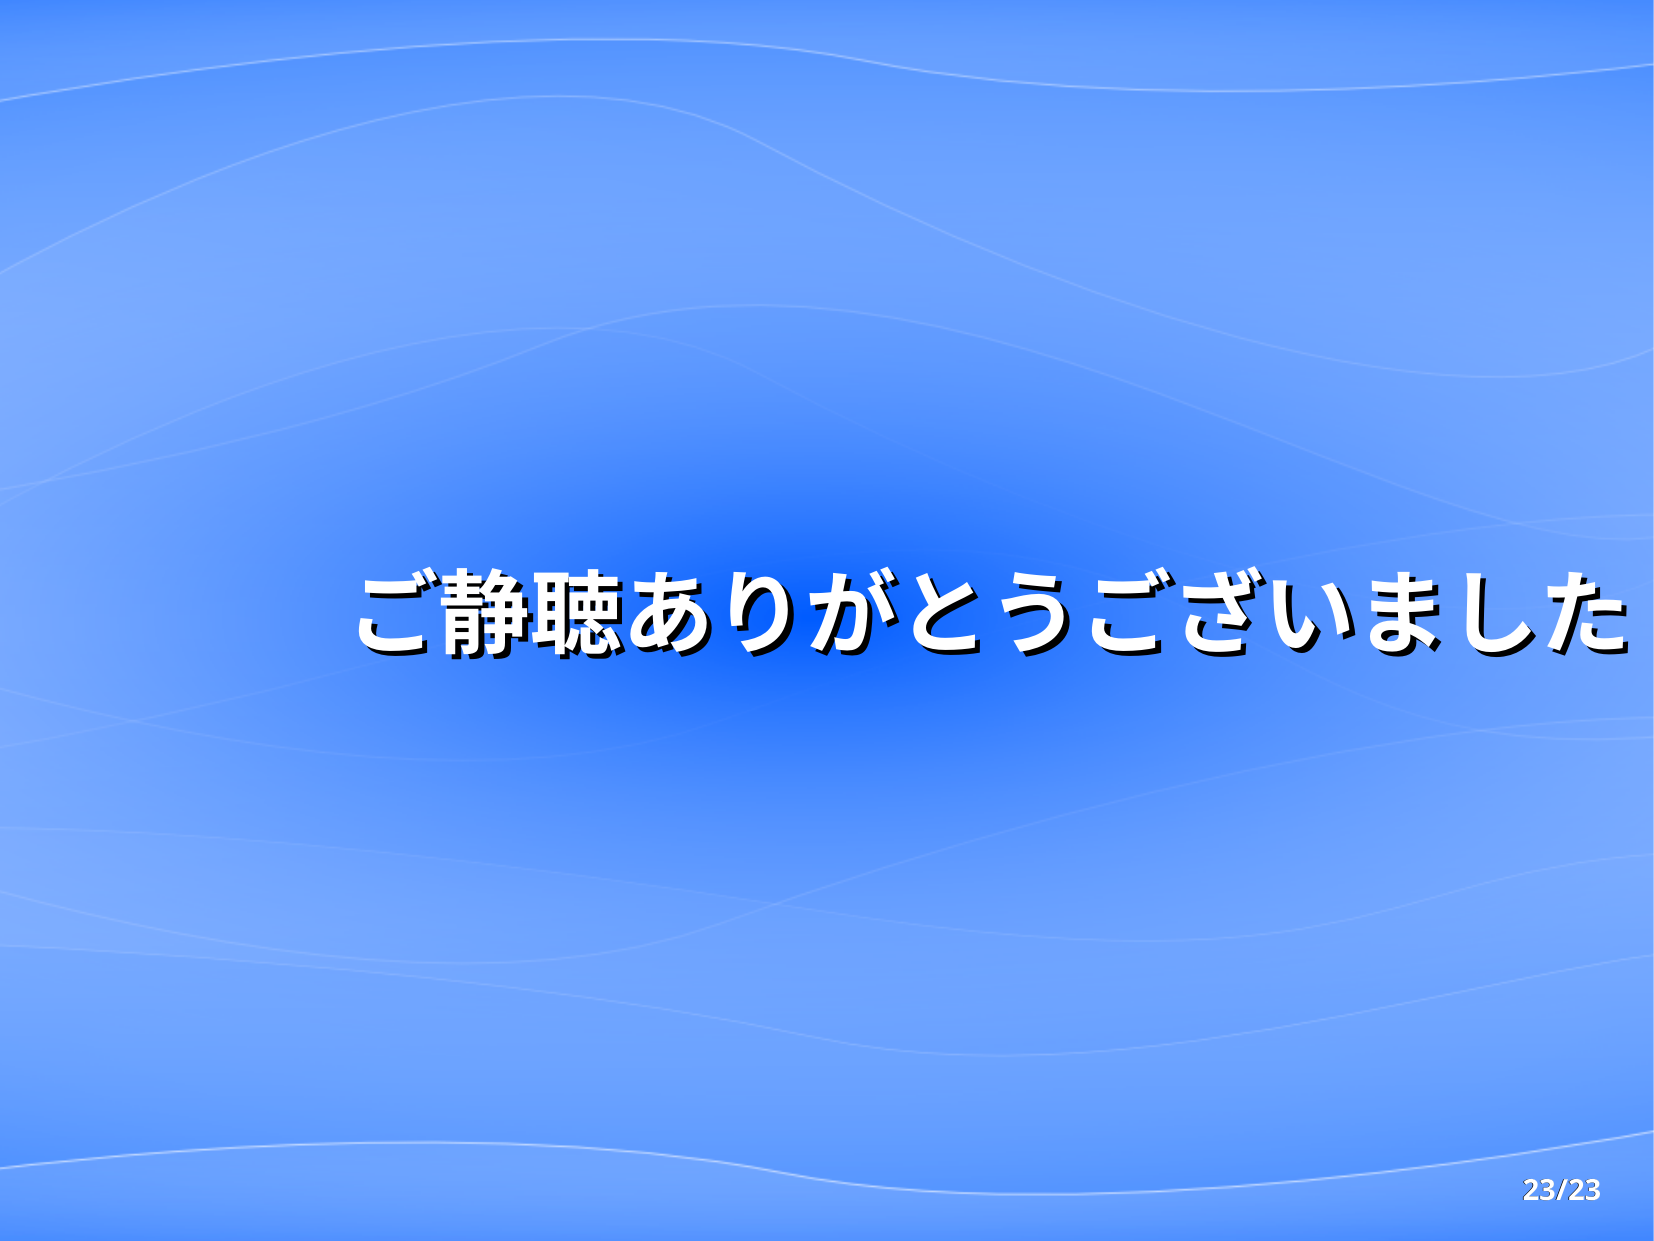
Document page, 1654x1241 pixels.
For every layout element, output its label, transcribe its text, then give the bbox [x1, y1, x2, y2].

picture [0, 0, 1654, 1241]
text_box ご静聴ありがとうございました [332, 549, 1353, 663]
